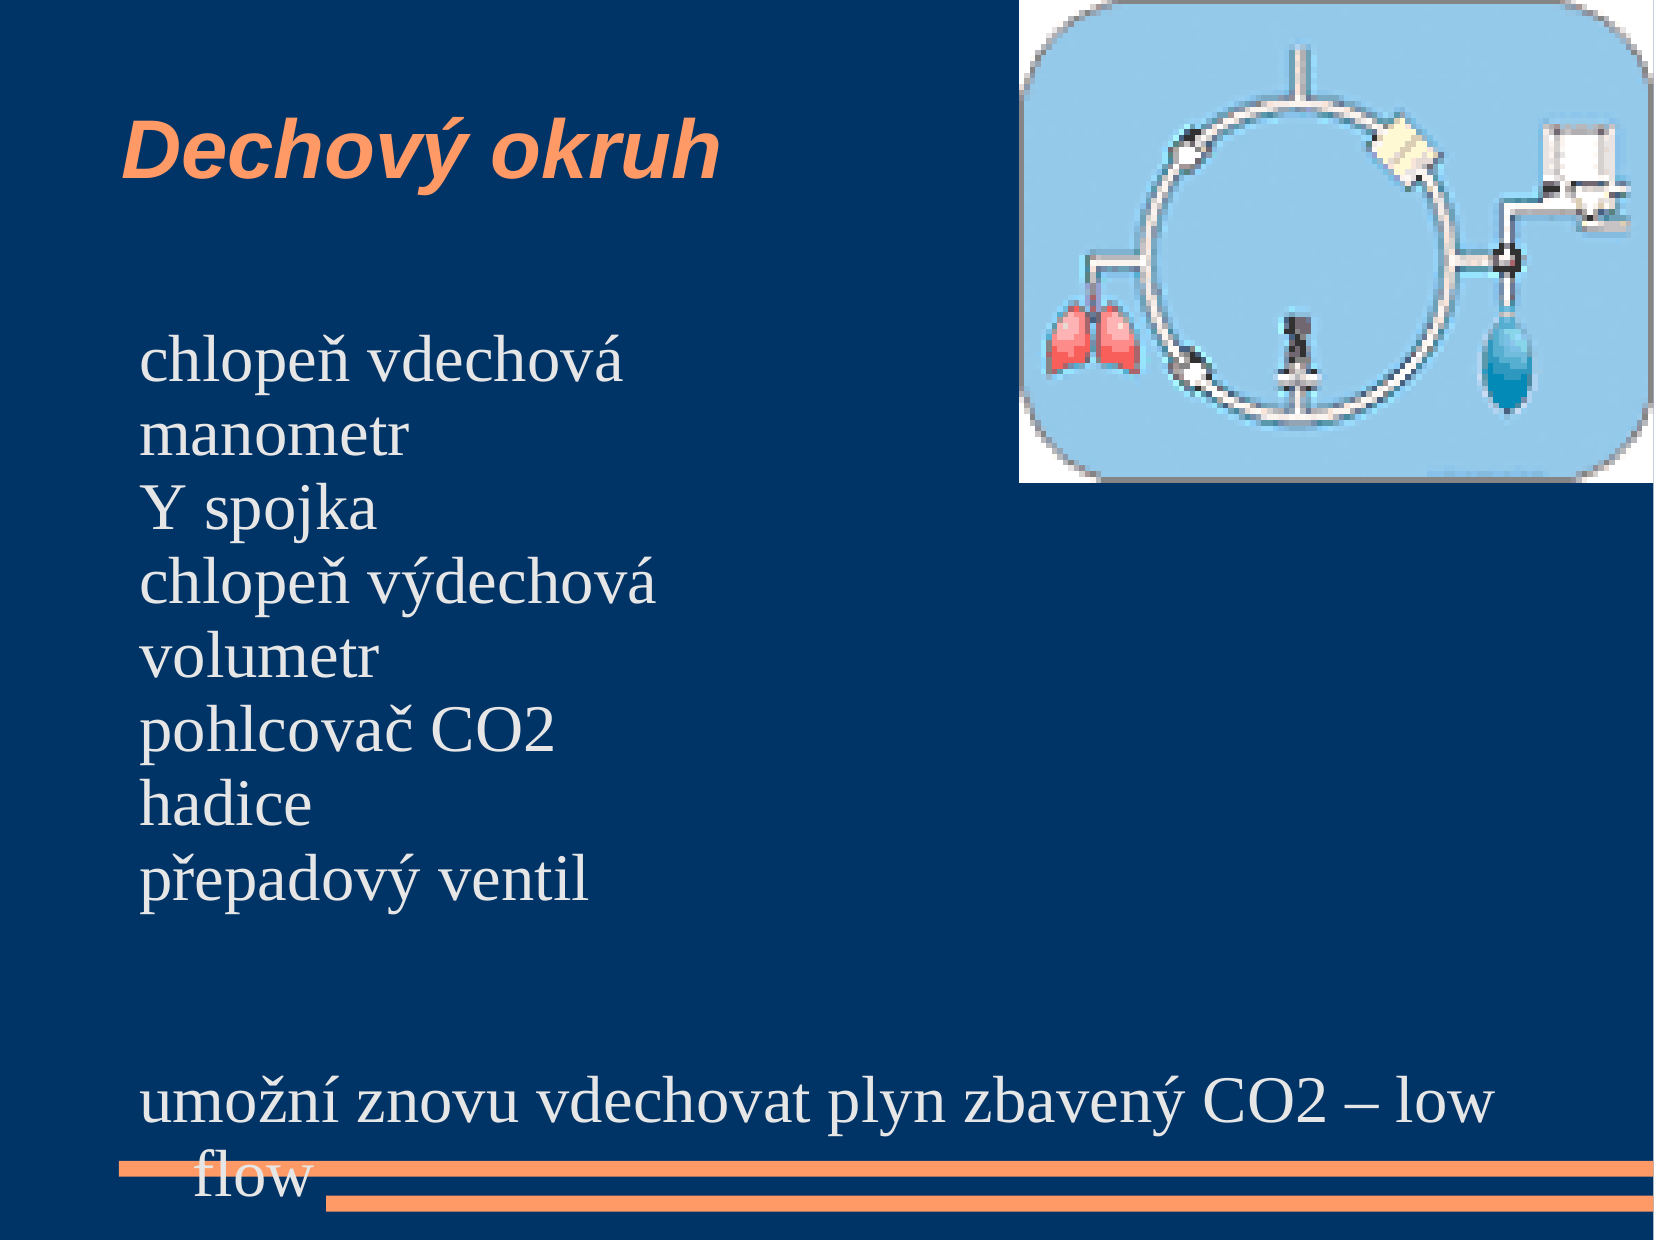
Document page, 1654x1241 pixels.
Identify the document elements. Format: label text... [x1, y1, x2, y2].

list chlopeň vdechová manometr Y spojka chlopeň výdechová volumetr pohlcovač CO2 hadice přepadový ventil umožní znovu vdechovat plyn zbavený CO2 – low flow [121, 322, 1561, 1211]
title Dechový okruh [121, 46, 1019, 254]
picture [1019, 0, 1654, 483]
